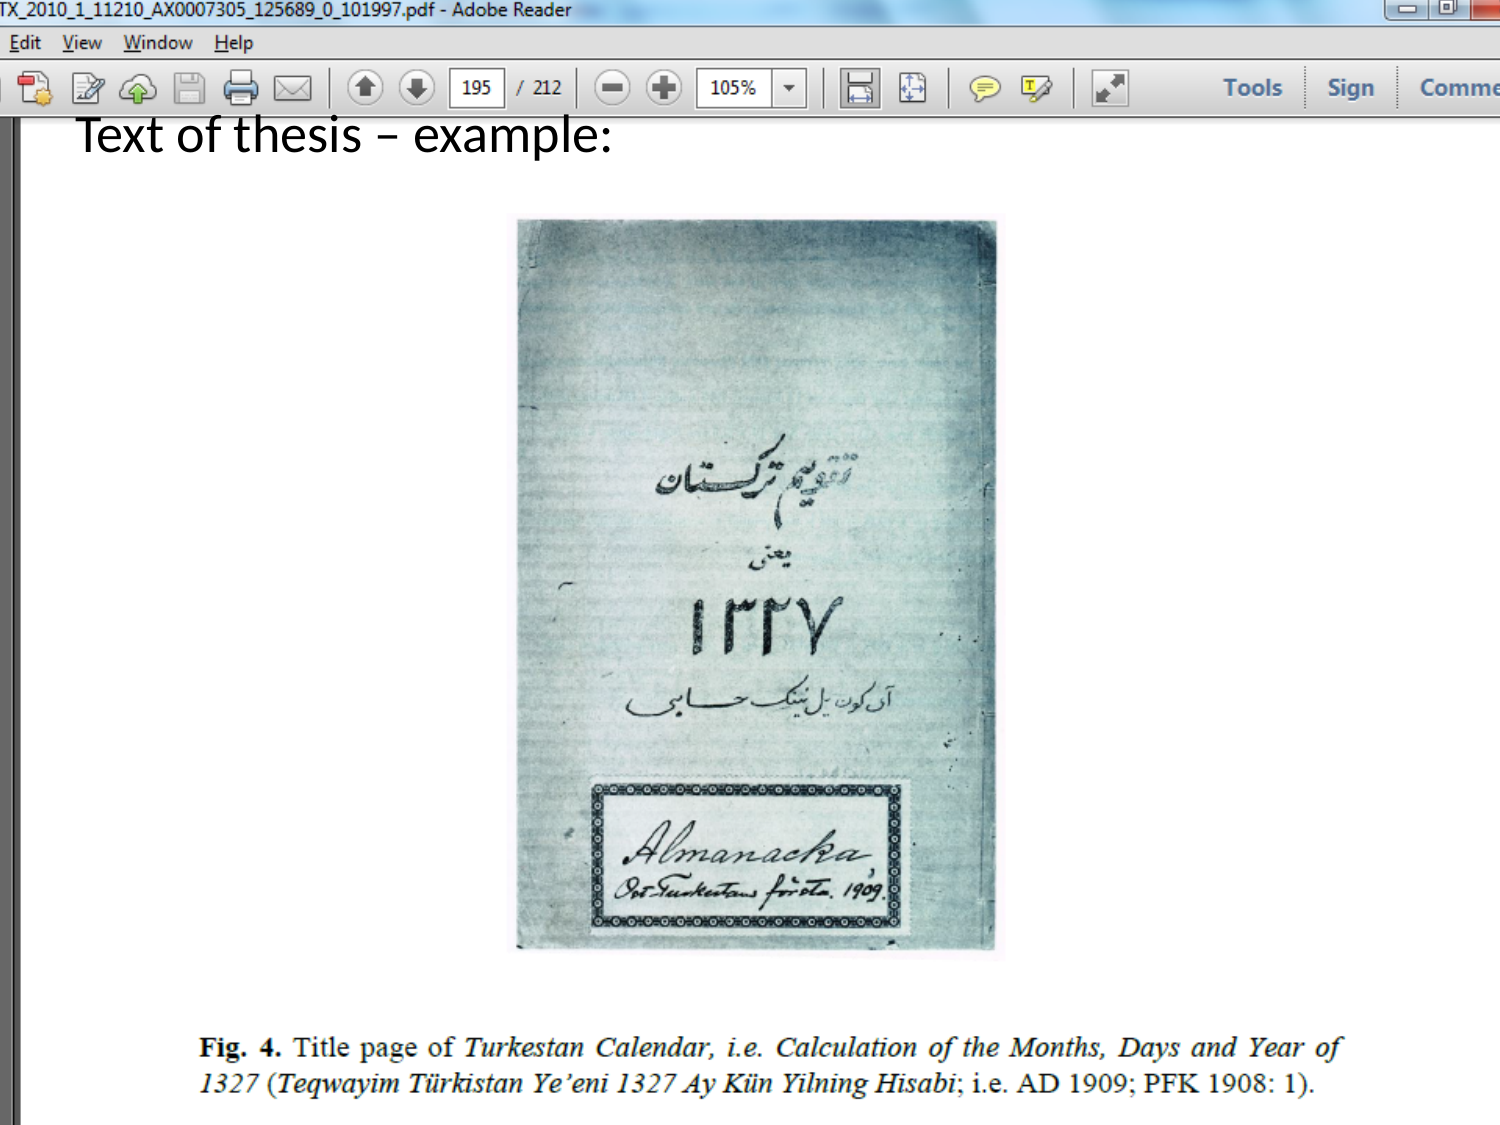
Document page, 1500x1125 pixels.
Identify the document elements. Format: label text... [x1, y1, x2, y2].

title Text of thesis – example: [75, 44, 1425, 233]
picture [0, 0, 1500, 1125]
